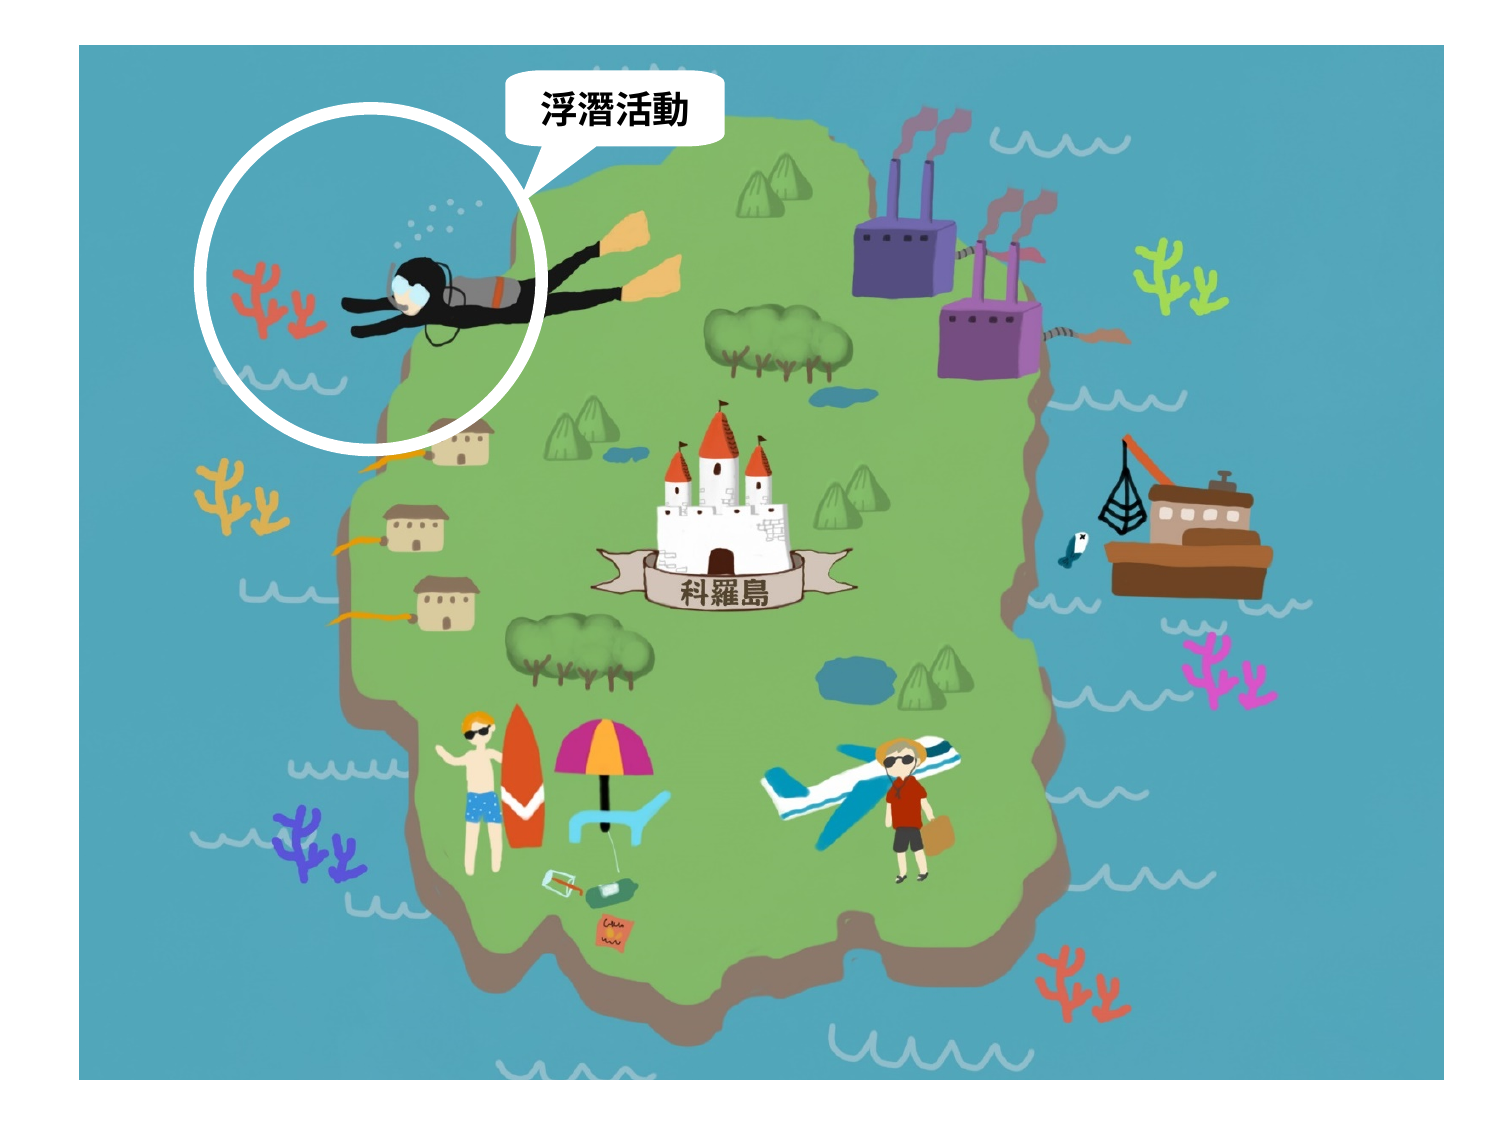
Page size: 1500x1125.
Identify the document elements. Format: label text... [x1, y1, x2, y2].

picture [79, 45, 1444, 1080]
text_box 浮潛活動 [505, 70, 725, 207]
